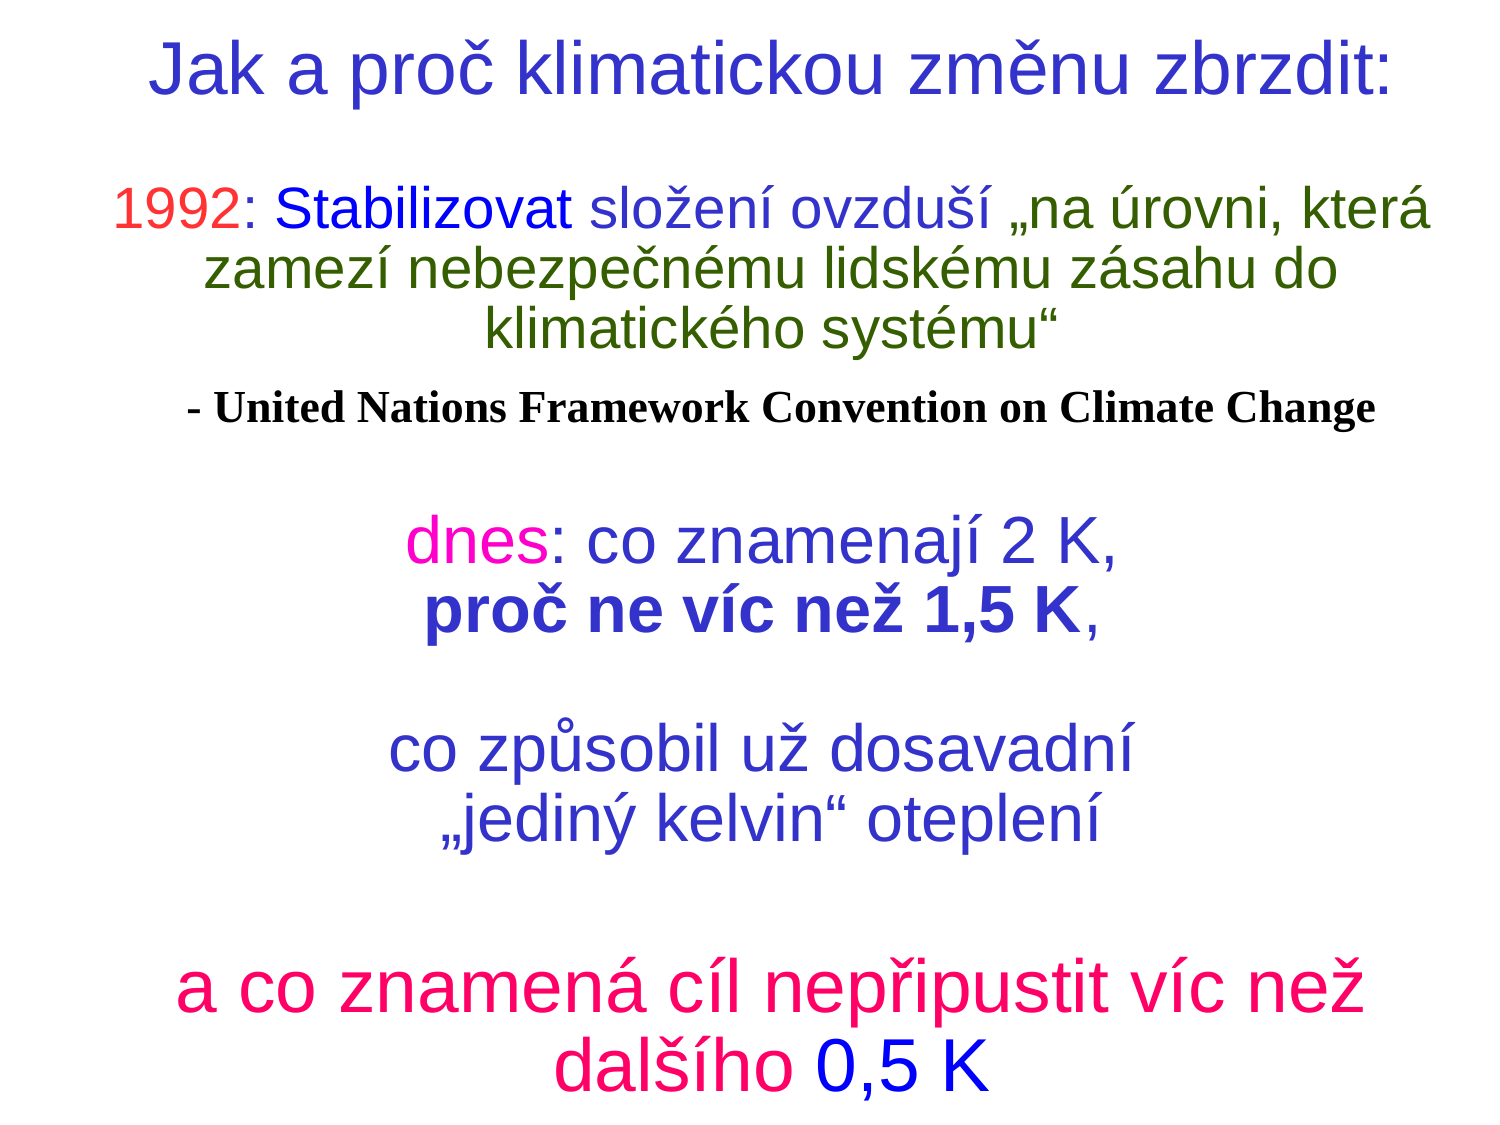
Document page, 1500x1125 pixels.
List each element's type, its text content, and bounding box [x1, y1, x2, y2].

title Jak a proč klimatickou změnu zbrzdit: 1992: Stabilizovat složení ovzduší „na úrovni, která zamezí nebezpečnému lidskému zásahu do klimatického systému“ - United Nations Framework Convention on Climate Change dnes: co znamenají 2 K, proč ne víc než 1,5 K, co způsobil už dosavadní „jediný kelvin“ oteplení a co znamená cíl nepřipustit víc než dalšího 0,5 K [97, 29, 1447, 1110]
